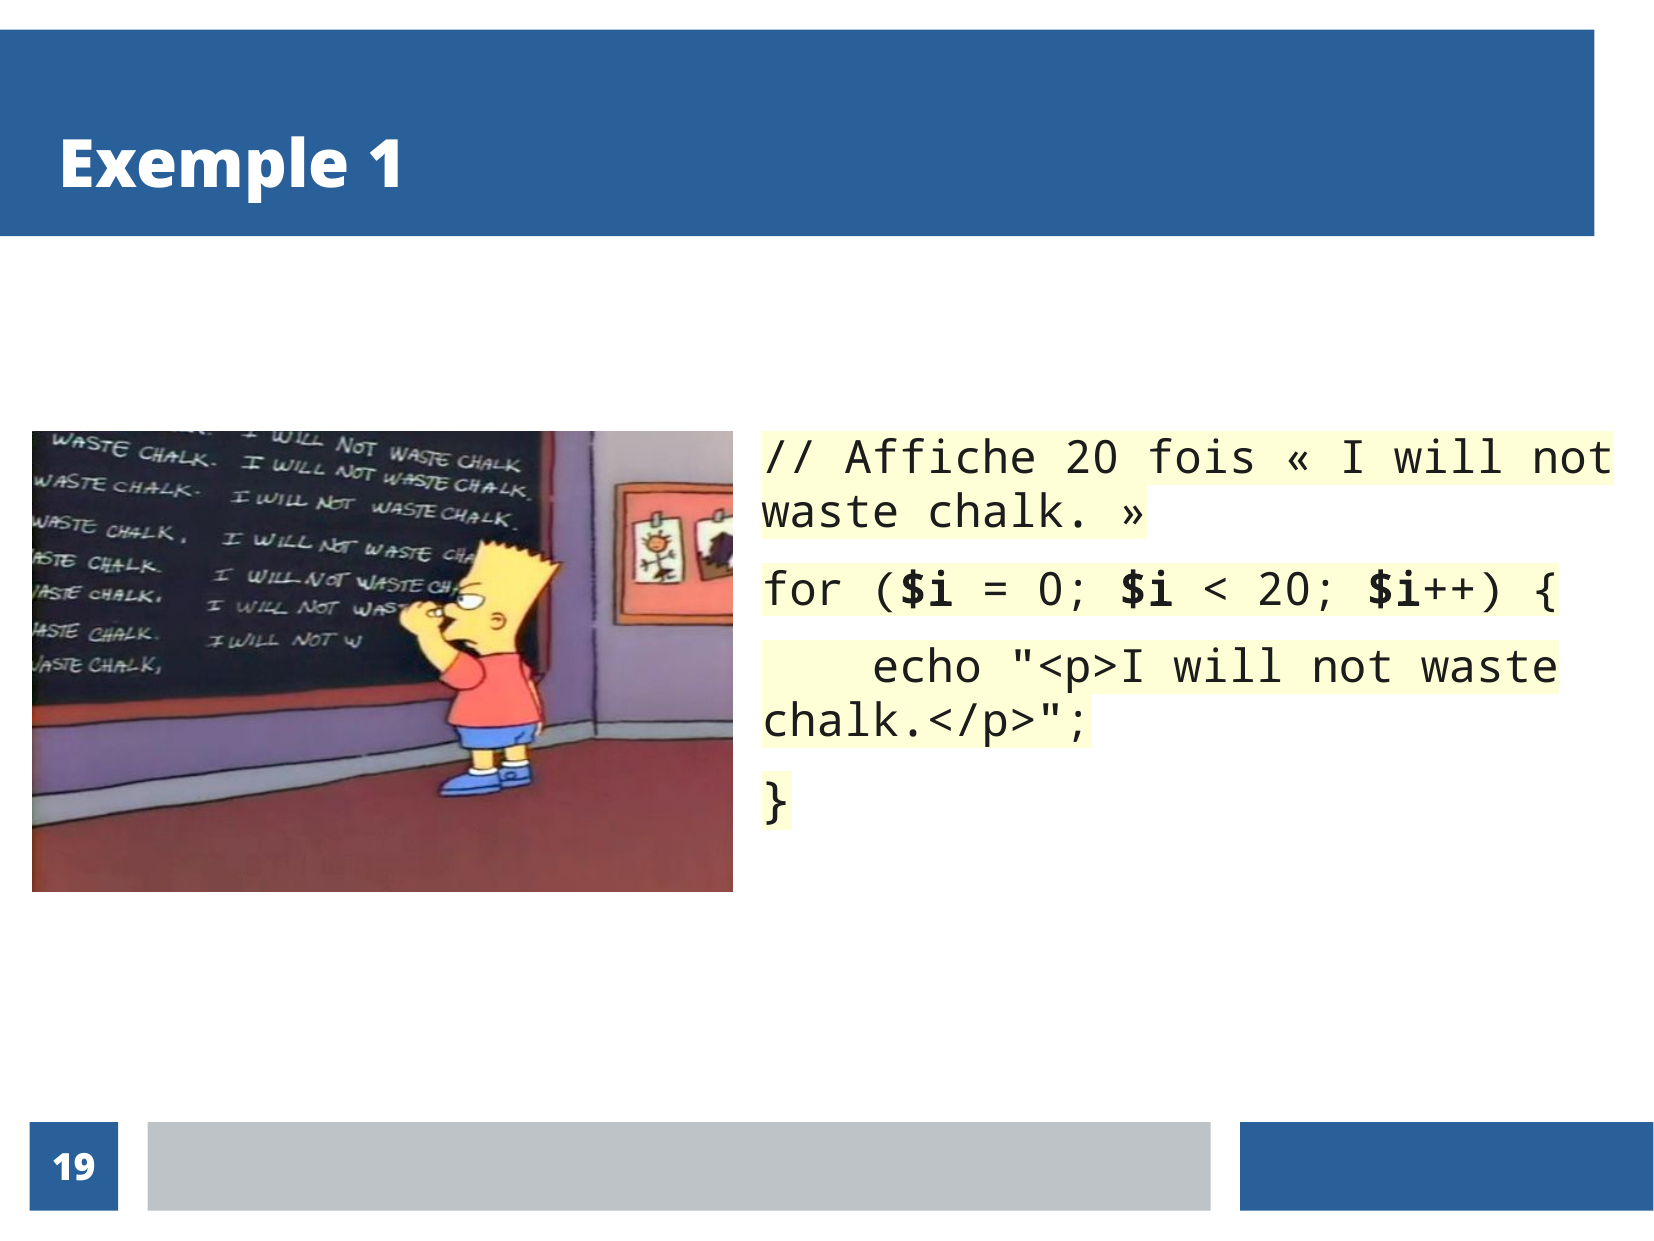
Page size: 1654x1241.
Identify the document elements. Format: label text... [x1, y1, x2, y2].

list // Affiche 20 fois « I will not waste chalk. » for ($i = 0; $i < 20; $i++) { echo "<p>I will not waste chalk.</p>"; } [761, 431, 1642, 1004]
title Exemple 1 [59, 59, 1595, 207]
picture [32, 431, 733, 892]
